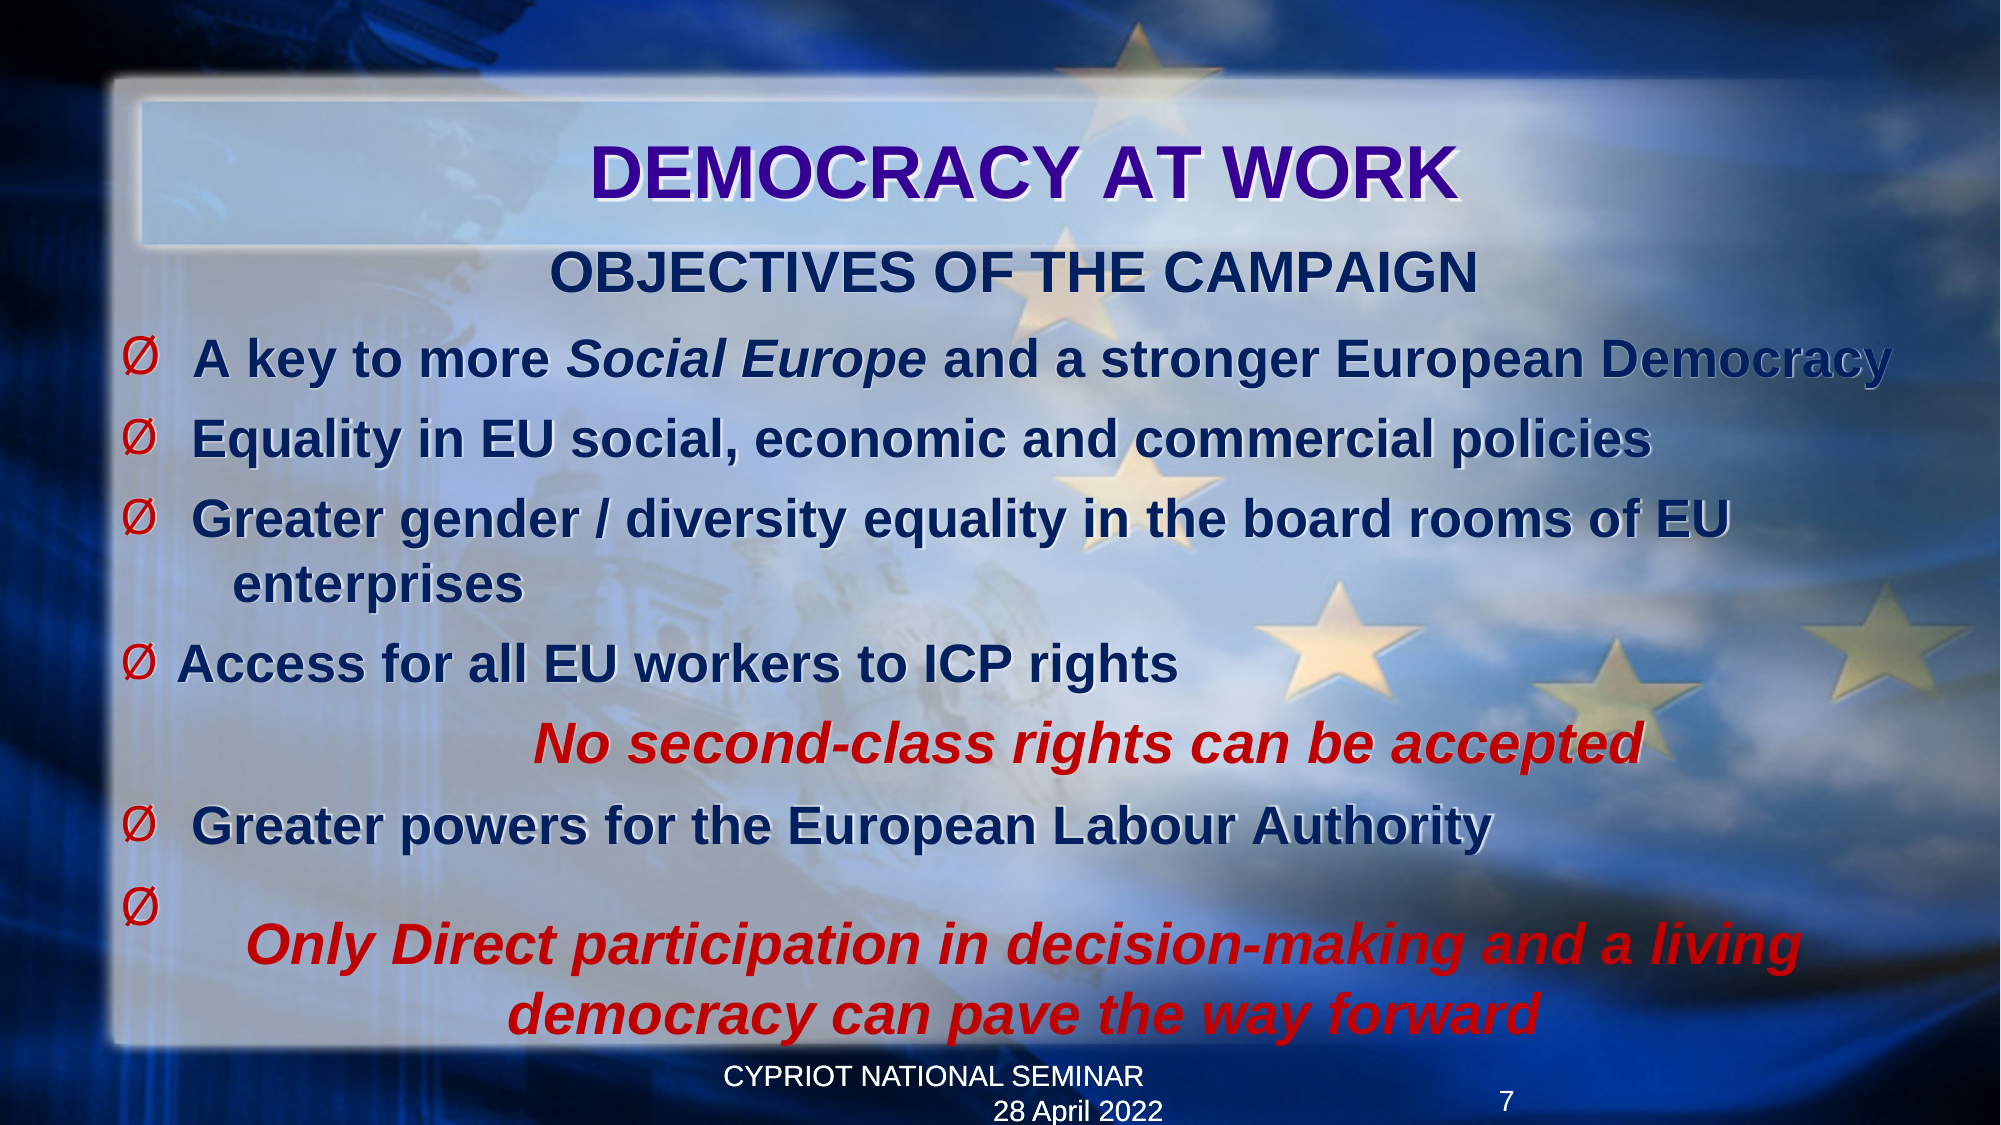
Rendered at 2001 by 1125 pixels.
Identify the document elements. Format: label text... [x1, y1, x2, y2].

text_box Only Direct participation in decision-making and a living democracy can pave the way forward [150, 898, 1900, 1055]
text_box [714, 1047, 1349, 1123]
list OBJECTIVES OF THE CAMPAIGN A key to more Social Europe and a stronger European Democracy Equality in EU social, economic and commercial policies Greater gender / diversity equality in the board rooms of EU enterprises Access for all EU workers to ICP rights No second-class rights can be accepted Greater powers for the European Labour Authority [105, 227, 1925, 1025]
title DEMOCRACY AT WORK [150, 87, 1900, 227]
text_box [1483, 1050, 1901, 1125]
text_box CYPRIOT NATIONAL SEMINAR 28 April 2022 [708, 1050, 1342, 1125]
